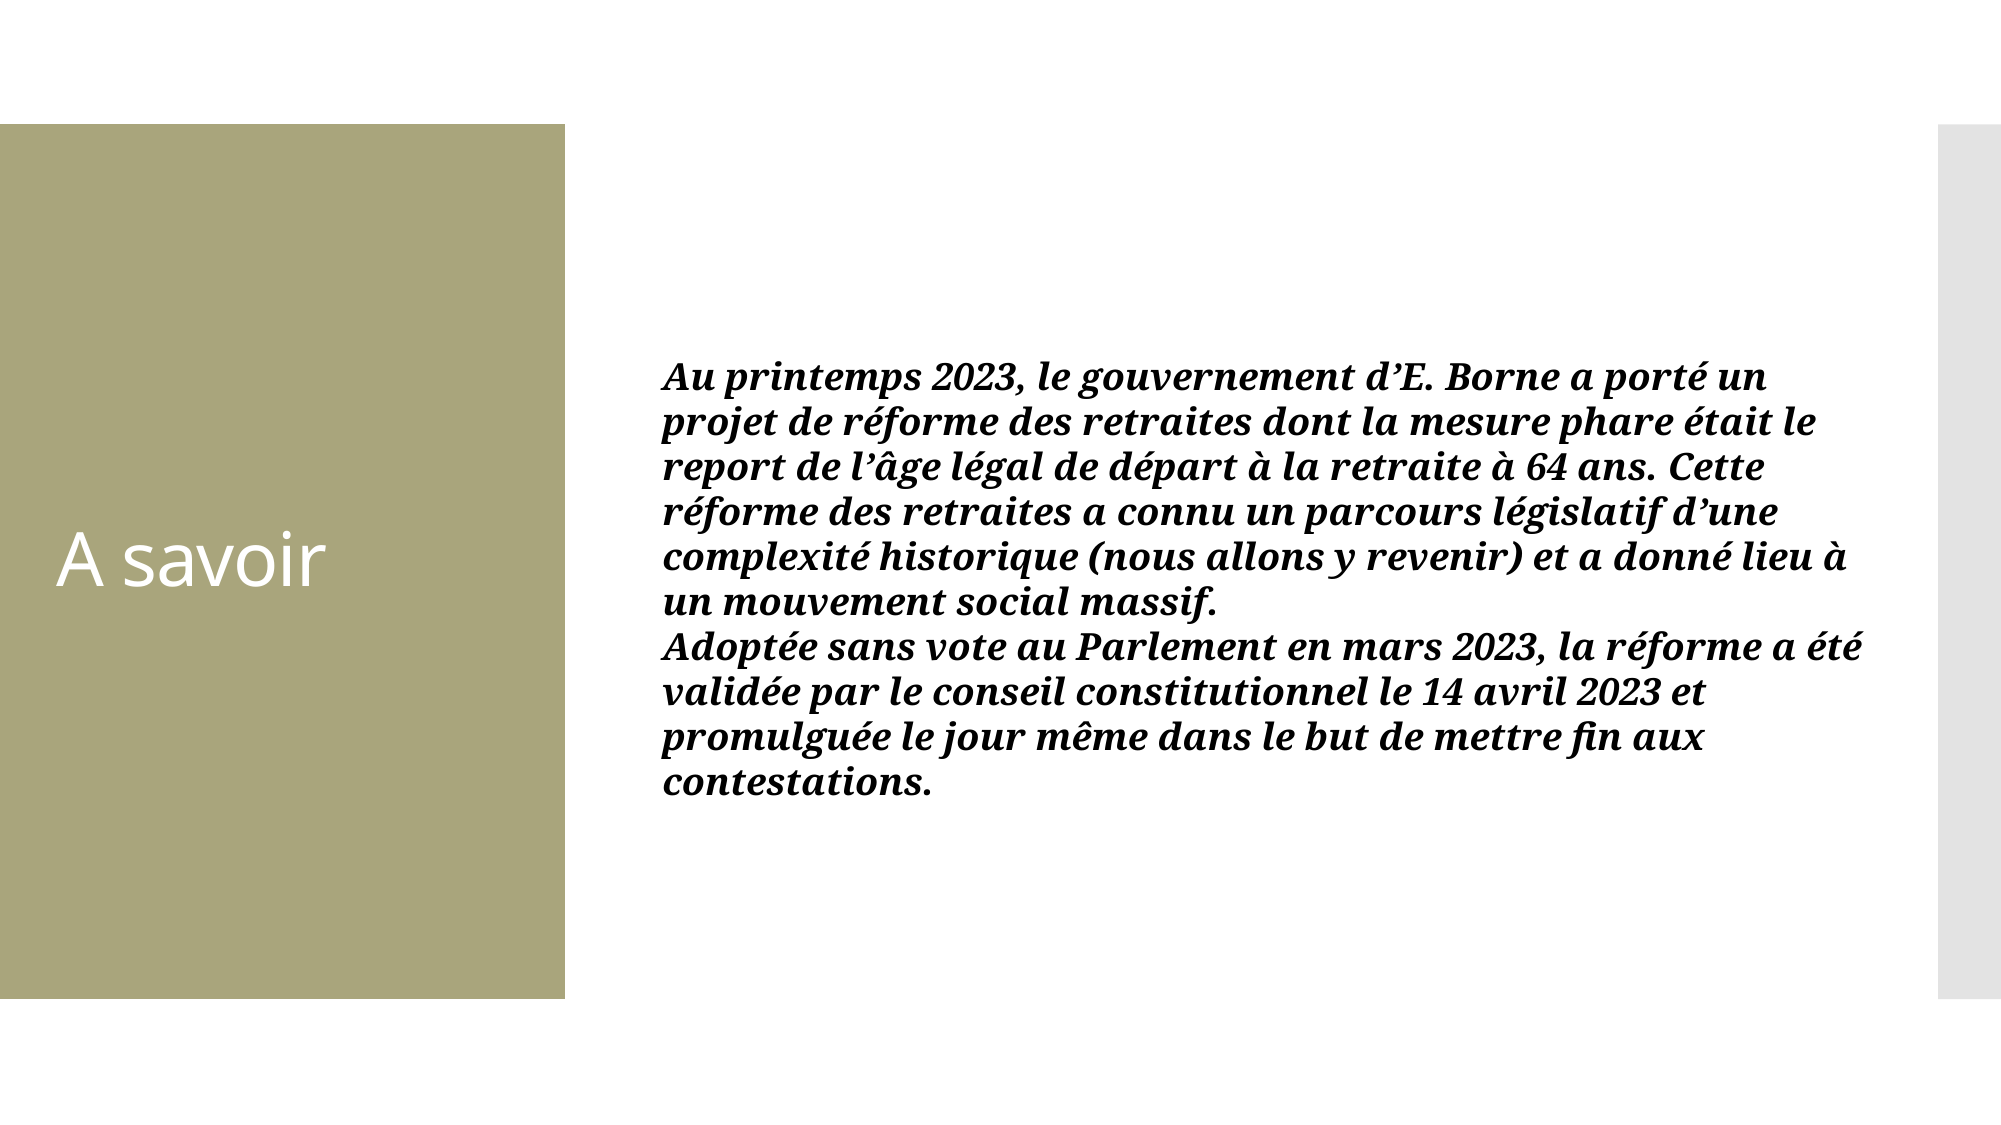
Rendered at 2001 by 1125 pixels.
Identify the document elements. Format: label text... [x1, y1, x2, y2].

text_box Au printemps 2023, le gouvernement d’E. Borne a porté un projet de réforme des retraites dont la mesure phare était le report de l’âge légal de départ à la retraite à 64 ans. Cette réforme des retraites a connu un parcours législatif d’une complexité historique (nous allons y revenir) et a donné lieu à un mouvement social massif. Adoptée sans vote au Parlement en mars 2023, la réforme a été validée par le conseil constitutionnel le 14 avril 2023 et promulguée le jour même dans le but de mettre fin aux contestations. [647, 345, 1893, 785]
title A savoir [41, 184, 526, 940]
